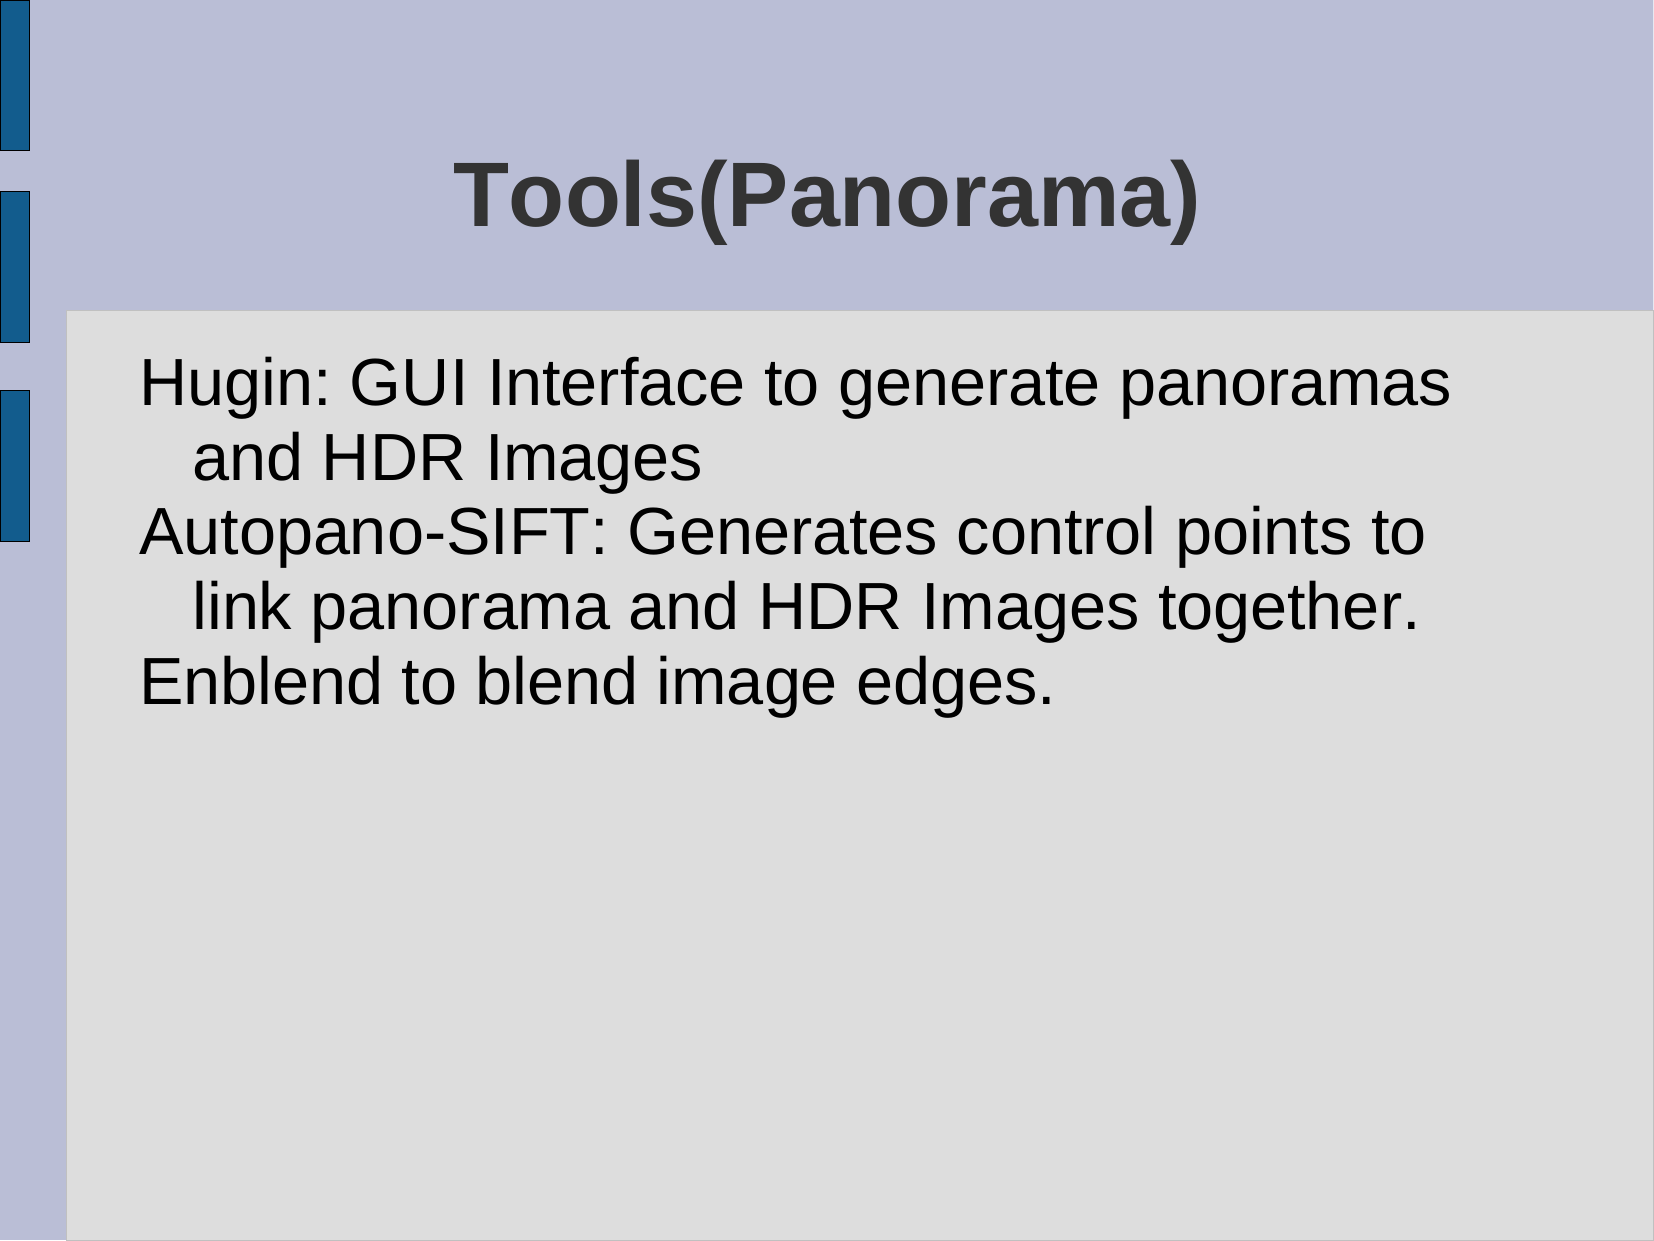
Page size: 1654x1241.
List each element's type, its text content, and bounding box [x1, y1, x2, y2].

list Hugin: GUI Interface to generate panoramas and HDR Images Autopano-SIFT: Generates control points to link panorama and HDR Images together. Enblend to blend image edges. [121, 344, 1534, 1127]
title Tools(Panorama) [121, 91, 1534, 299]
